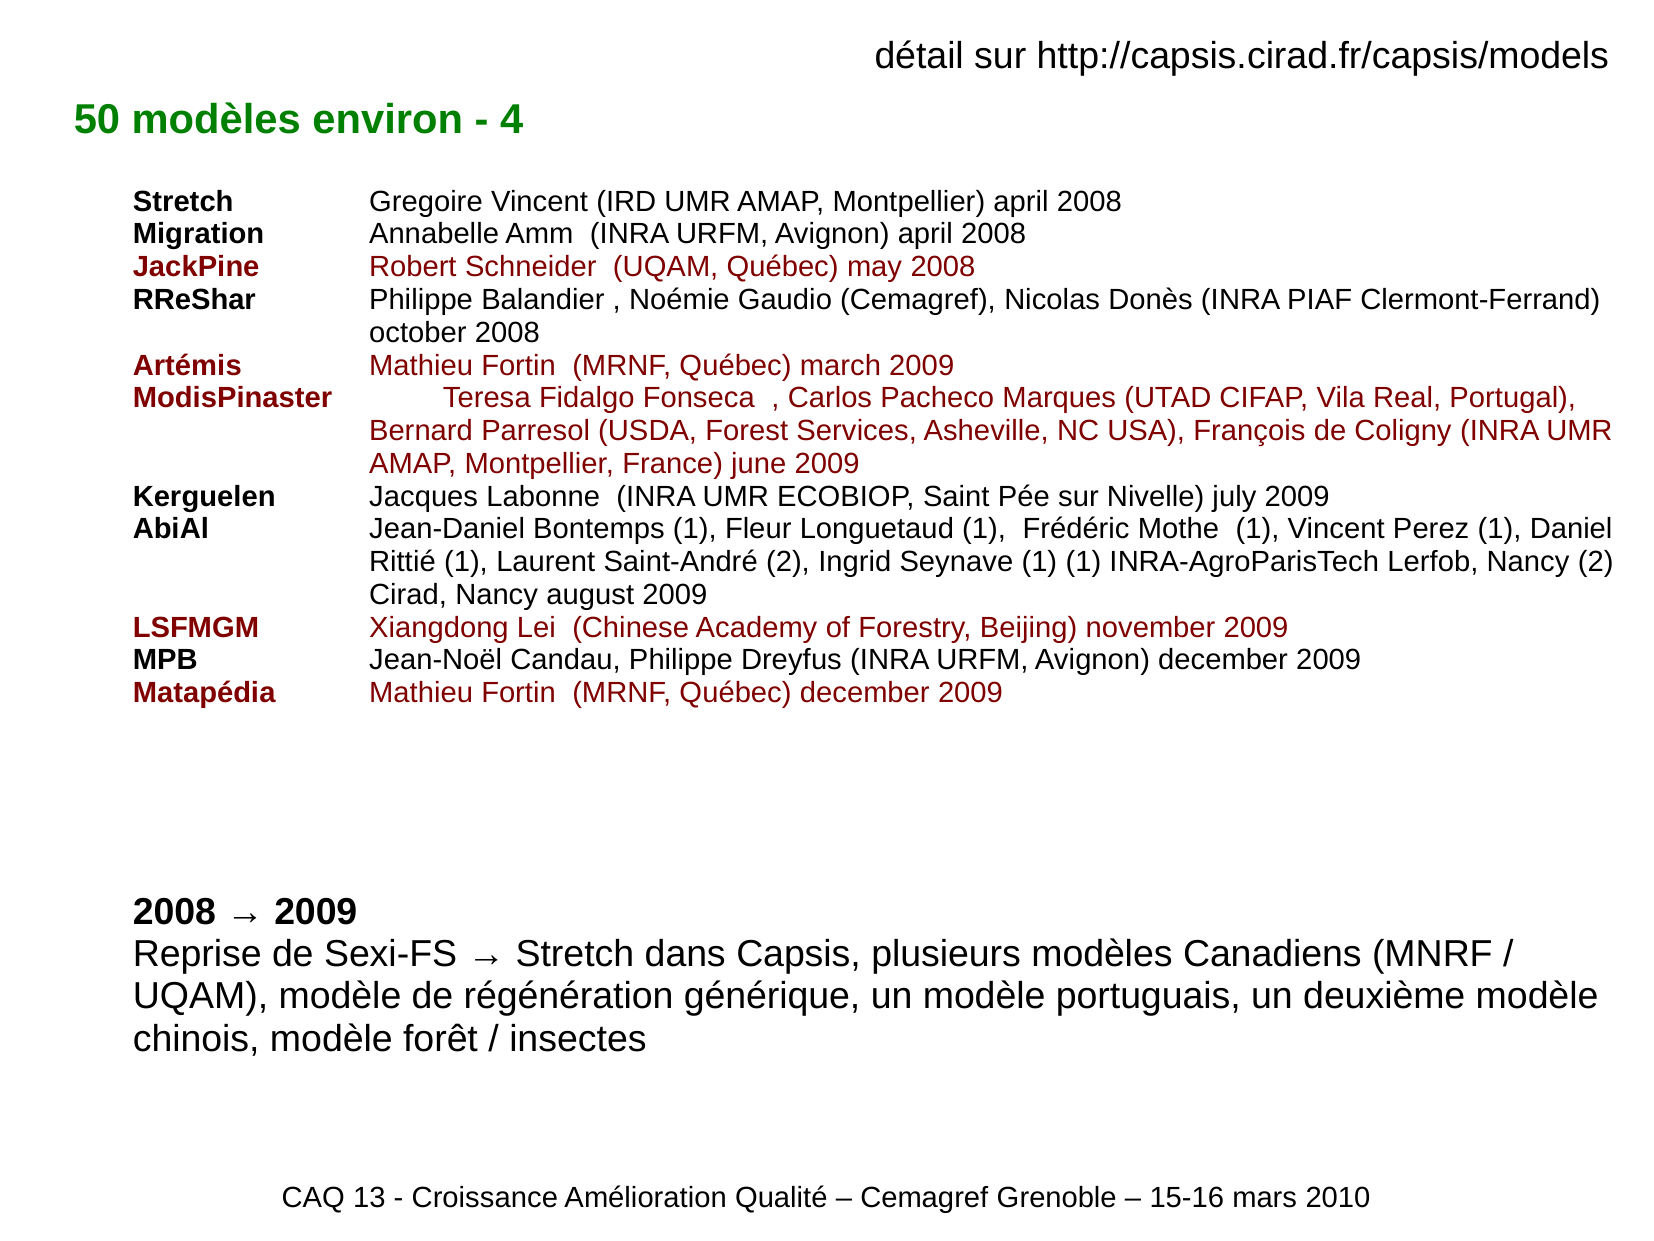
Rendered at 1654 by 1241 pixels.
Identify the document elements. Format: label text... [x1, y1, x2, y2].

text_box Stretch Gregoire Vincent (IRD UMR AMAP, Montpellier) april 2008 Migration Annabelle Amm (INRA URFM, Avignon) april 2008 JackPine Robert Schneider (UQAM, Québec) may 2008 RReShar Philippe Balandier , Noémie Gaudio (Cemagref), Nicolas Donès (INRA PIAF Clermont-Ferrand) october 2008 Artémis Mathieu Fortin (MRNF, Québec) march 2009 ModisPinaster Teresa Fidalgo Fonseca , Carlos Pacheco Marques (UTAD CIFAP, Vila Real, Portugal), Bernard Parresol (USDA, Forest Services, Asheville, NC USA), François de Coligny (INRA UMR AMAP, Montpellier, France) june 2009 Kerguelen Jacques Labonne (INRA UMR ECOBIOP, Saint Pée sur Nivelle) july 2009 AbiAl Jean-Daniel Bontemps (1), Fleur Longuetaud (1), Frédéric Mothe (1), Vincent Perez (1), Daniel Rittié (1), Laurent Saint-André (2), Ingrid Seynave (1) (1) INRA-AgroParisTech Lerfob, Nancy (2) Cirad, Nancy august 2009 LSFMGM Xiangdong Lei (Chinese Academy of Forestry, Beijing) november 2009 MPB Jean-Noël Candau, Philippe Dreyfus (INRA URFM, Avignon) december 2009 Matapédia Mathieu Fortin (MRNF, Québec) december 2009 [118, 177, 1654, 807]
text_box 50 modèles environ - 4 [59, 88, 798, 158]
text_box détail sur http://capsis.cirad.fr/capsis/models [815, 27, 1625, 89]
text_box 2008 → 2009 Reprise de Sexi-FS → Stretch dans Capsis, plusieurs modèles Canadiens (MNRF / UQAM), modèle de régénération générique, un modèle portuguais, un deuxième modèle chinois, modèle forêt / insectes [118, 883, 1625, 1087]
